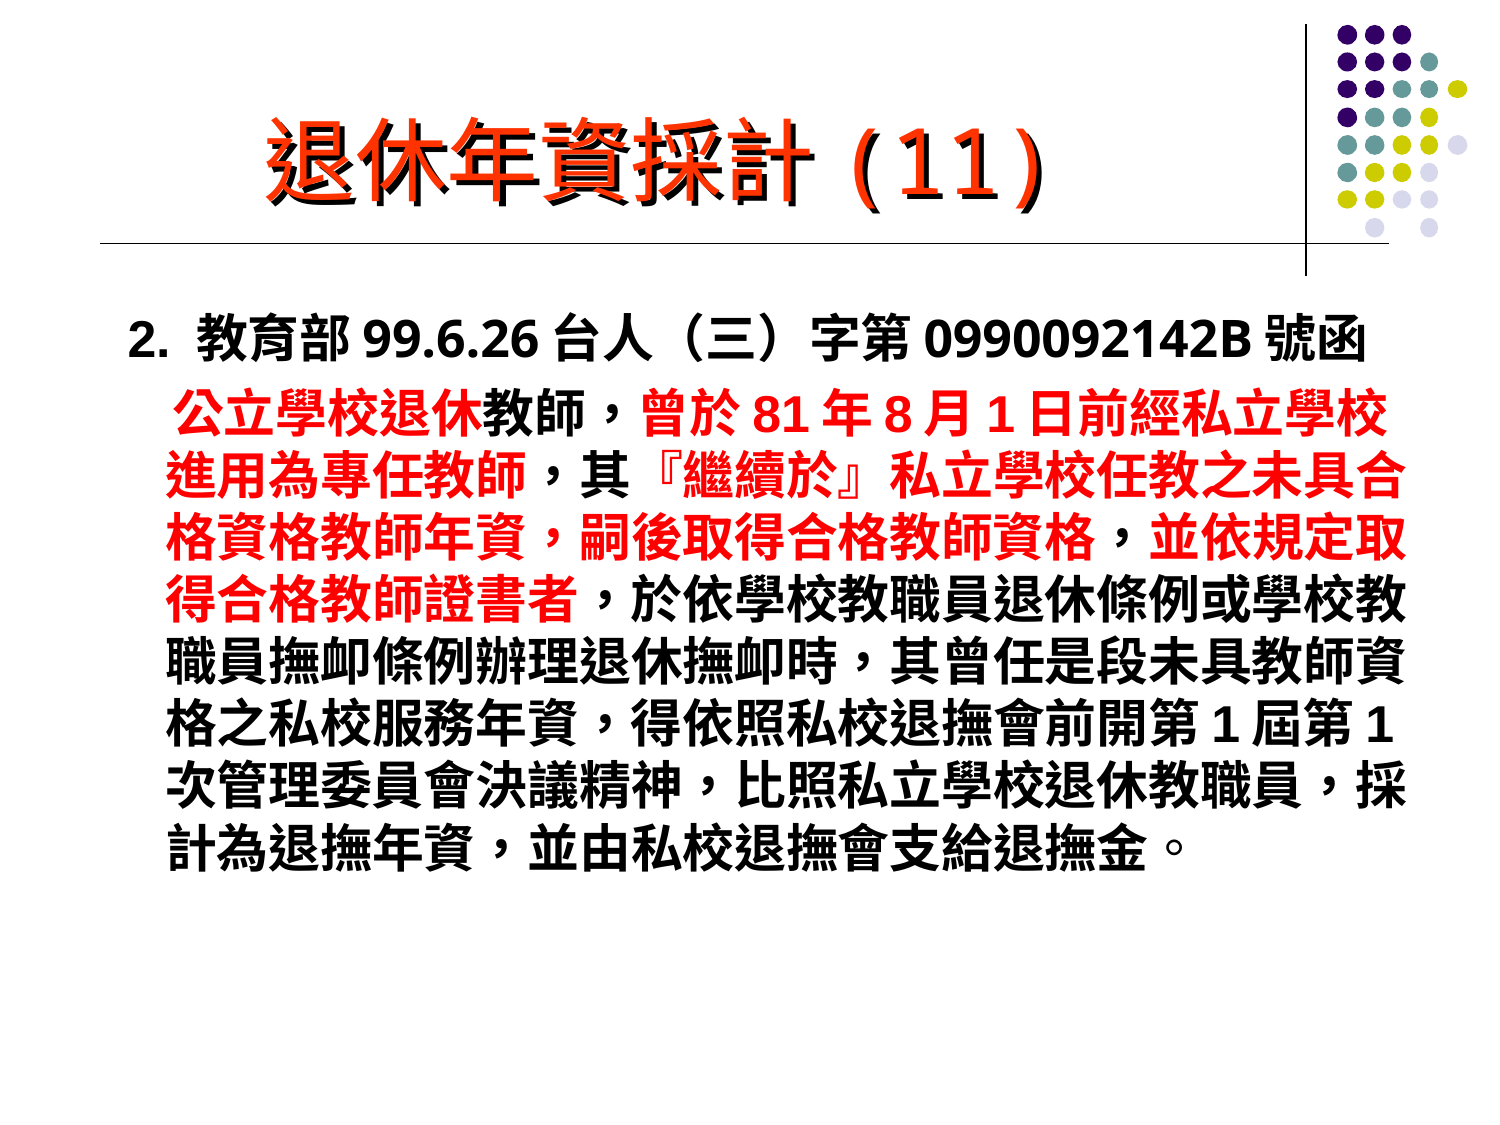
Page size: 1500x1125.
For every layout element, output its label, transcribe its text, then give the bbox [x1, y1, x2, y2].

title 退休年資採計(11) [41, 78, 1279, 220]
list 2. 教育部99.6.26台人（三）字第0990092142B號函 公立學校退休教師，曾於81年8月1日前經私立學校進用為專任教師，其『繼續於』私立學校任教之未具合格資格教師年資，嗣後取得合格教師資格，並依規定取得合格教師證書者，於依學校教職員退休條例或學校教職員撫卹條例辦理退休撫卹時，其曾任是段未具教師資格之私校服務年資，得依照私校退撫會前開第1屆第1次管理委員會決議精神，比照私立學校退休教職員，採計為退撫年資，並由私校退撫會支給退撫金。 [100, 231, 1424, 1047]
